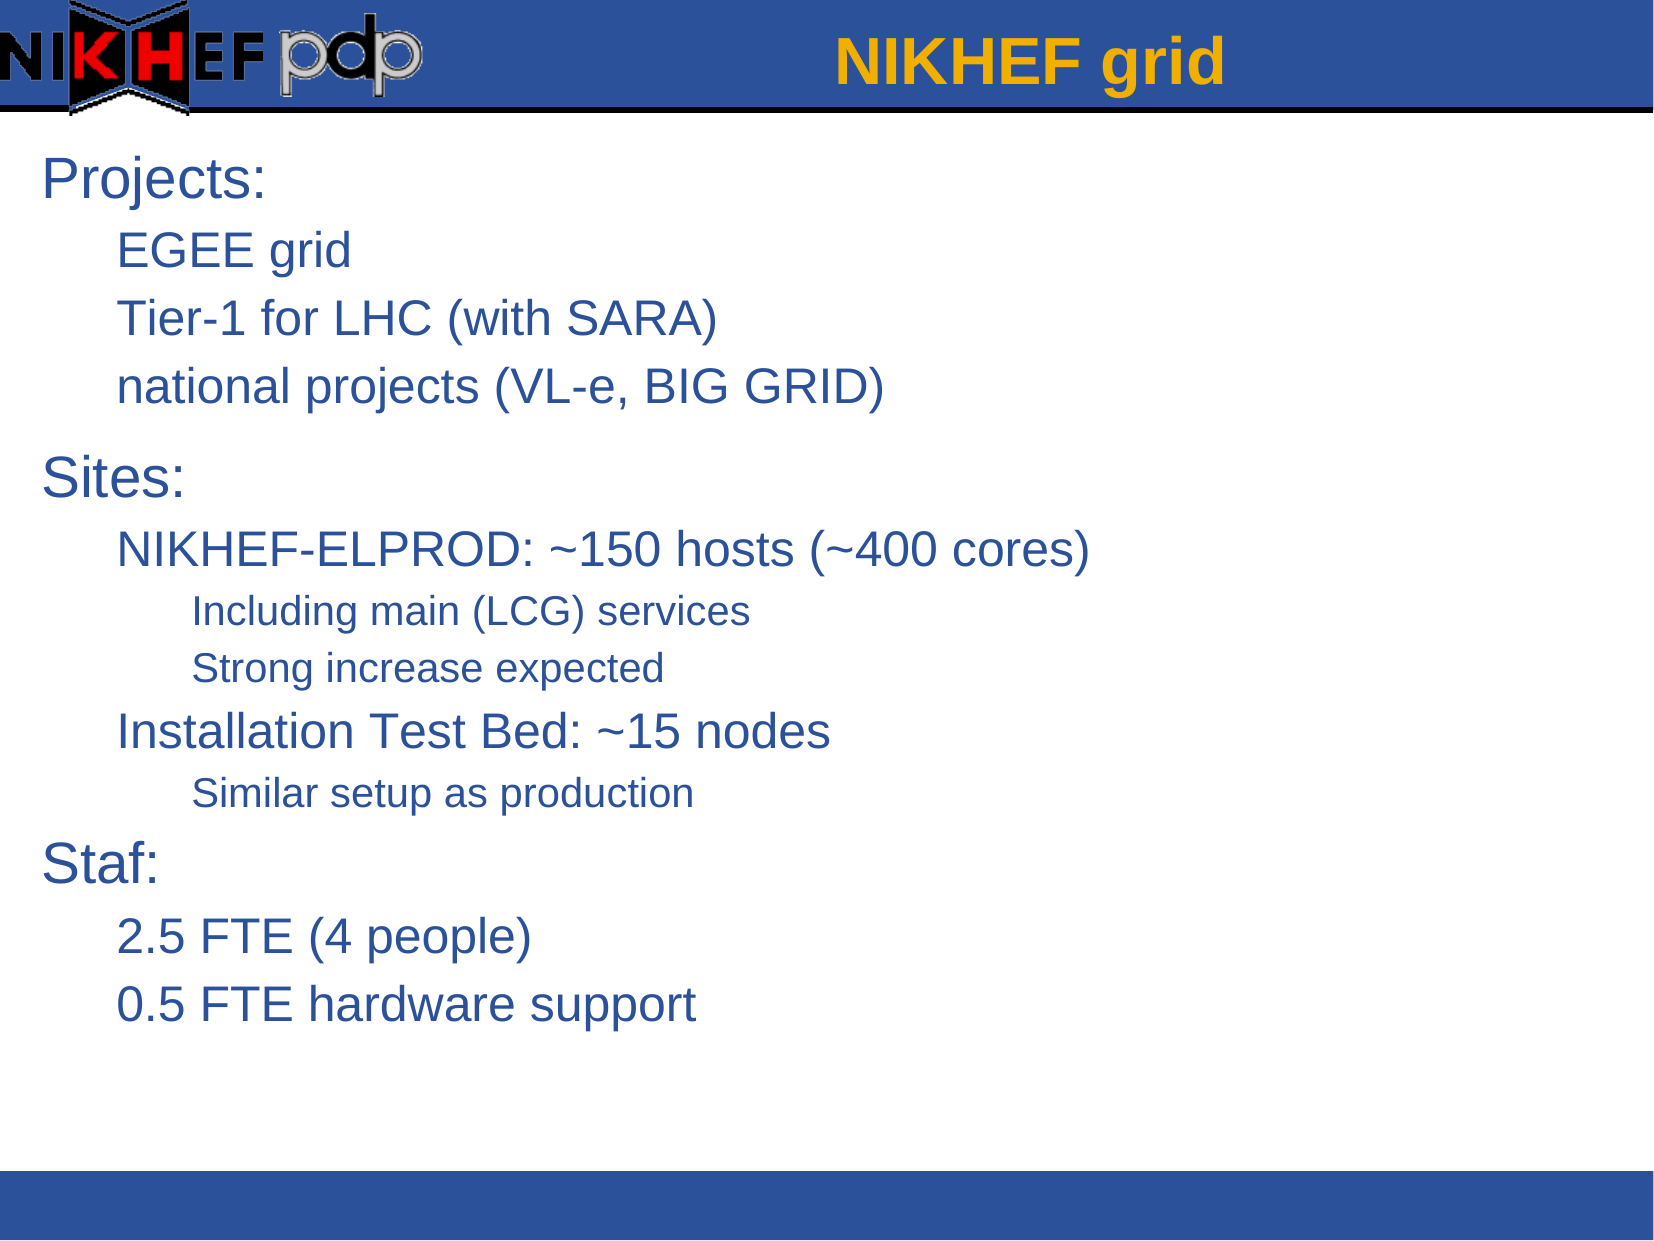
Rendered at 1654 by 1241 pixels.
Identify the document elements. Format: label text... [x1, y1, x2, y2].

list Projects: EGEE grid Tier-1 for LHC (with SARA) national projects (VL-e, BIG GRID) Sites: NIKHEF-ELPROD: ~150 hosts (~400 cores) Including main (LCG) services Strong increase expected Installation Test Bed: ~15 nodes Similar setup as production Staf: 2.5 FTE (4 people) 0.5 FTE hardware support [41, 151, 1627, 1144]
title NIKHEF grid [449, 9, 1613, 115]
picture [279, 13, 424, 97]
picture [0, 0, 263, 116]
